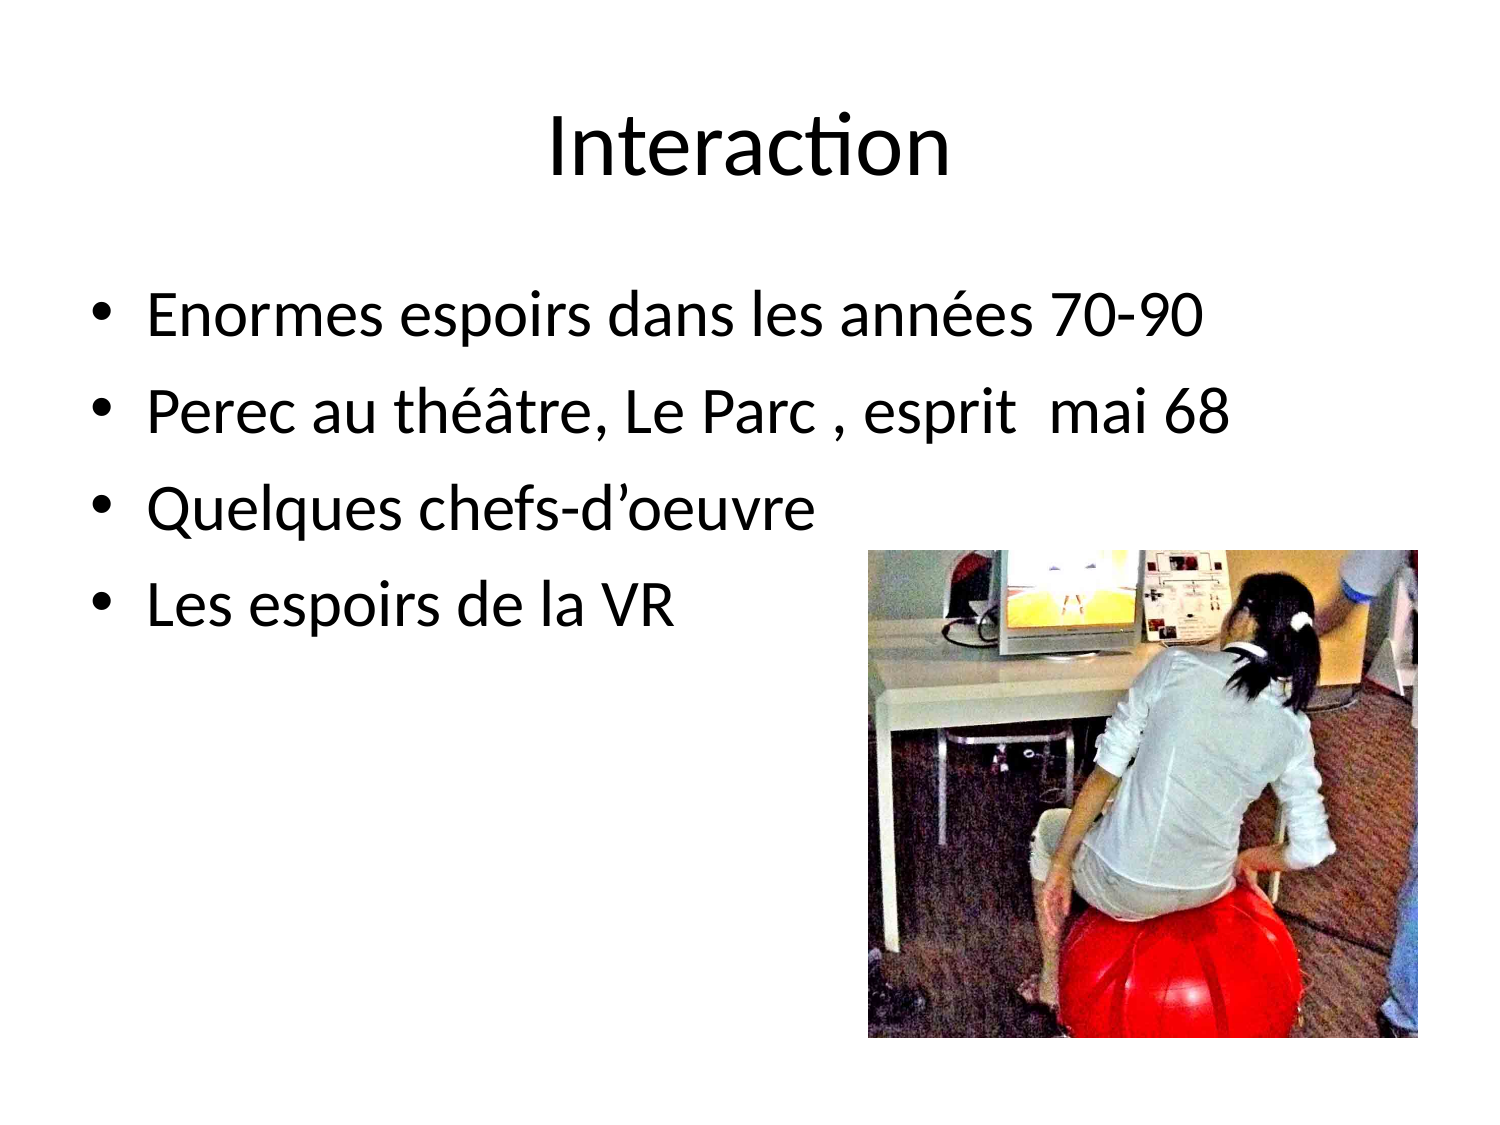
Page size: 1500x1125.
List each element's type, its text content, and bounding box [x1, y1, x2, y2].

list Enormes espoirs dans les années 70-90 Perec au théâtre, Le Parc , esprit mai 68 Quelques chefs-d’oeuvre Les espoirs de la VR [75, 262, 1426, 1005]
title Interaction [75, 45, 1426, 233]
picture [868, 550, 1418, 1038]
